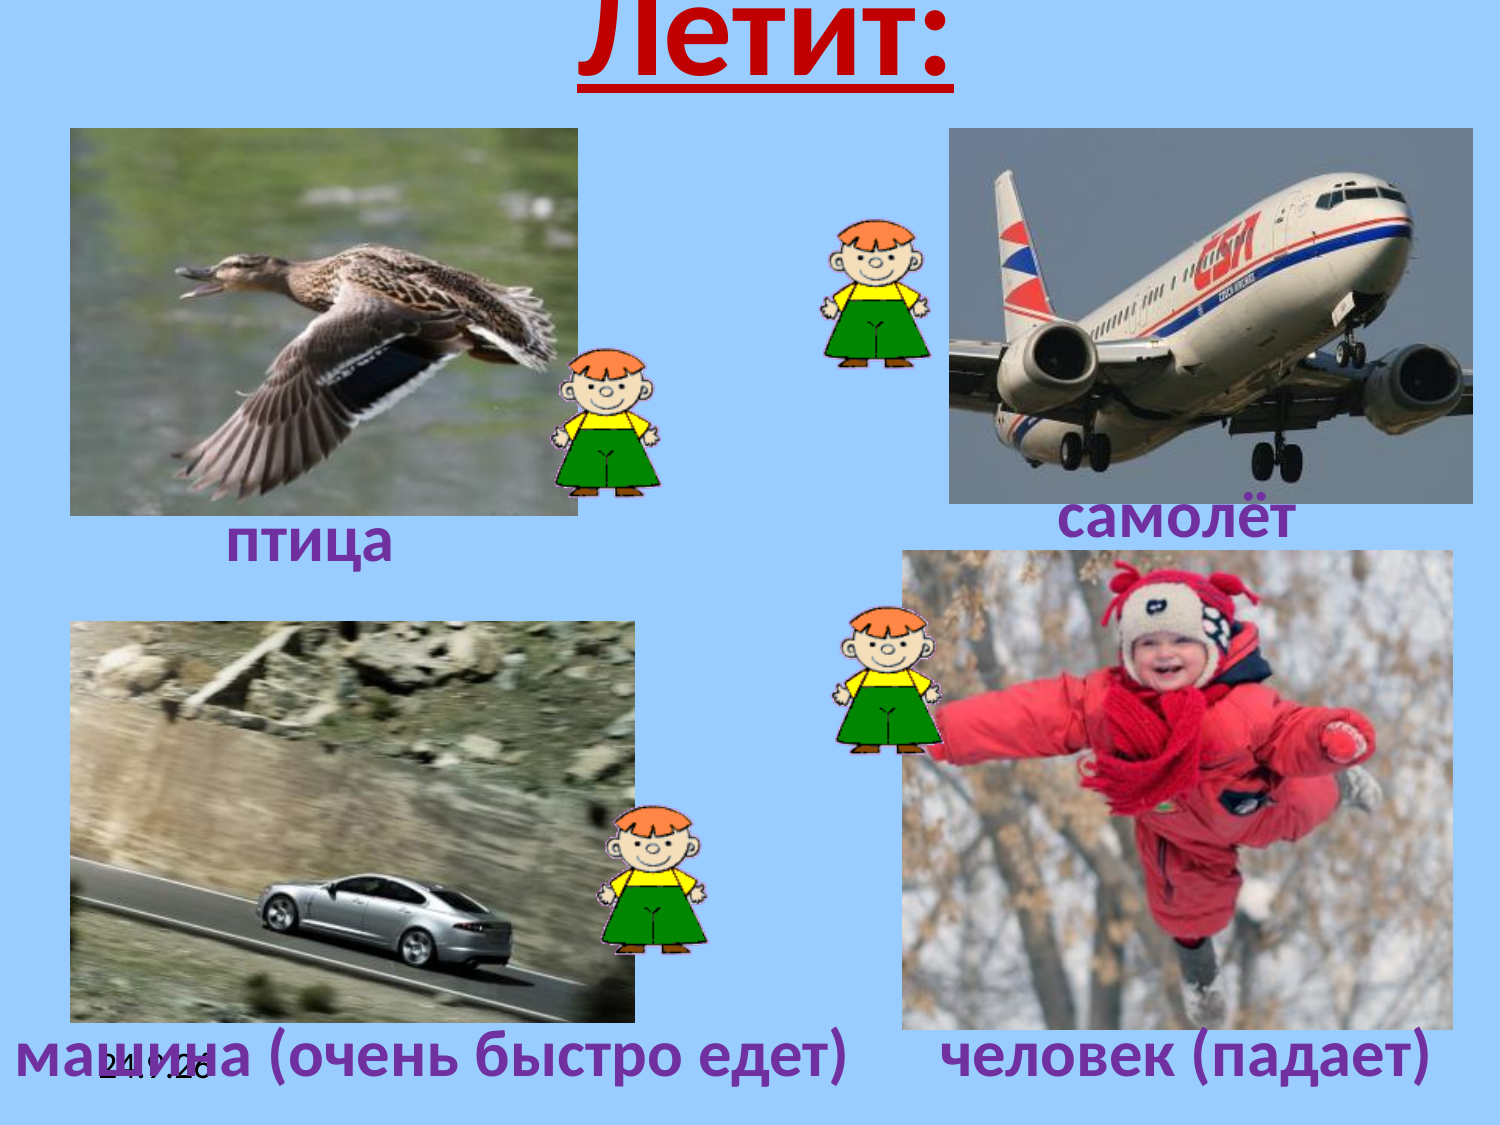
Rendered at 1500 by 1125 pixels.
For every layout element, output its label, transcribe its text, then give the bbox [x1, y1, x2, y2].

picture [808, 210, 948, 377]
picture [820, 550, 1453, 1019]
picture [70, 621, 725, 1019]
text_box машина (очень быстро едет) [0, 1019, 925, 1116]
text_box человек (падает) [925, 1019, 1454, 1116]
picture [70, 128, 678, 516]
picture [949, 128, 1473, 504]
text_box птица [210, 503, 481, 600]
text_box самолёт [1042, 480, 1395, 577]
text_box Летит: [562, 0, 1336, 147]
